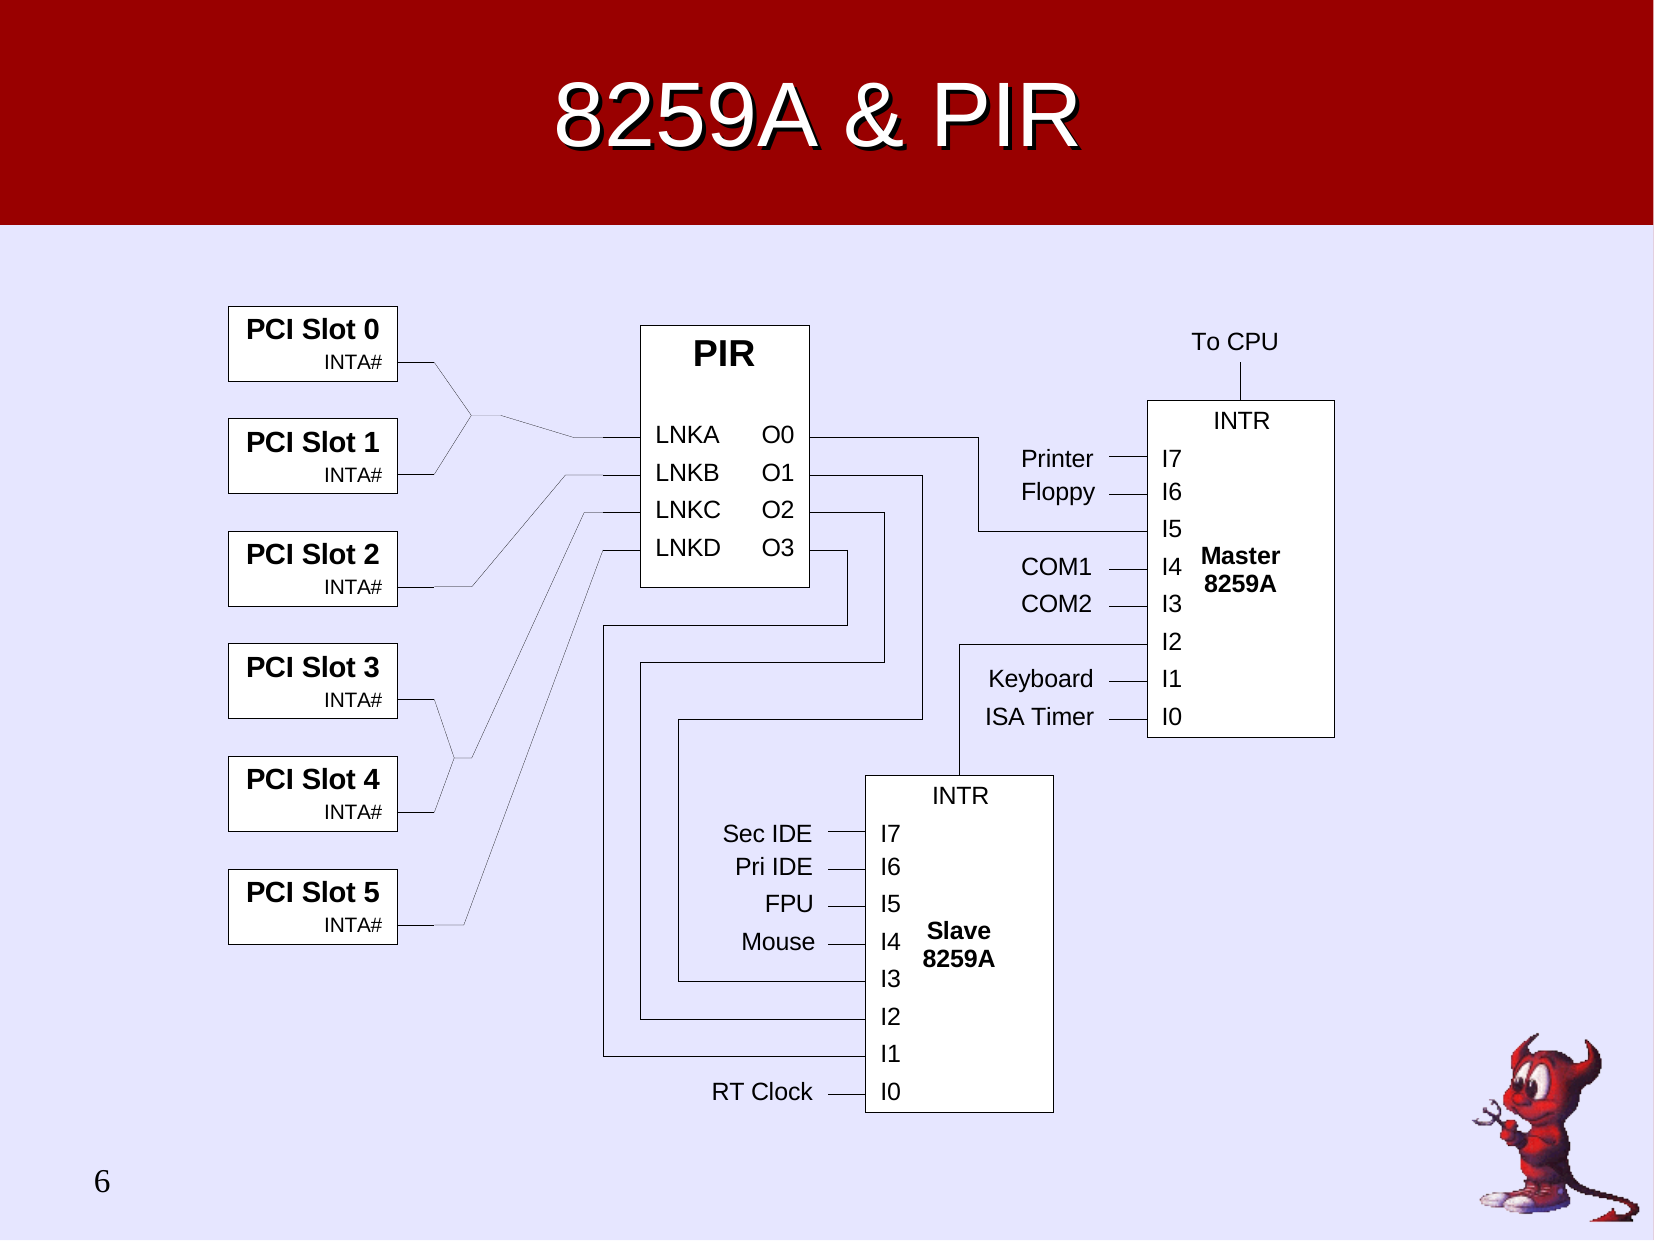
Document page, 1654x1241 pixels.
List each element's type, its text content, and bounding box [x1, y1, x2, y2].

title 8259A & PIR [112, 11, 1525, 219]
chart [121, 292, 1534, 1141]
picture [1464, 1030, 1643, 1227]
